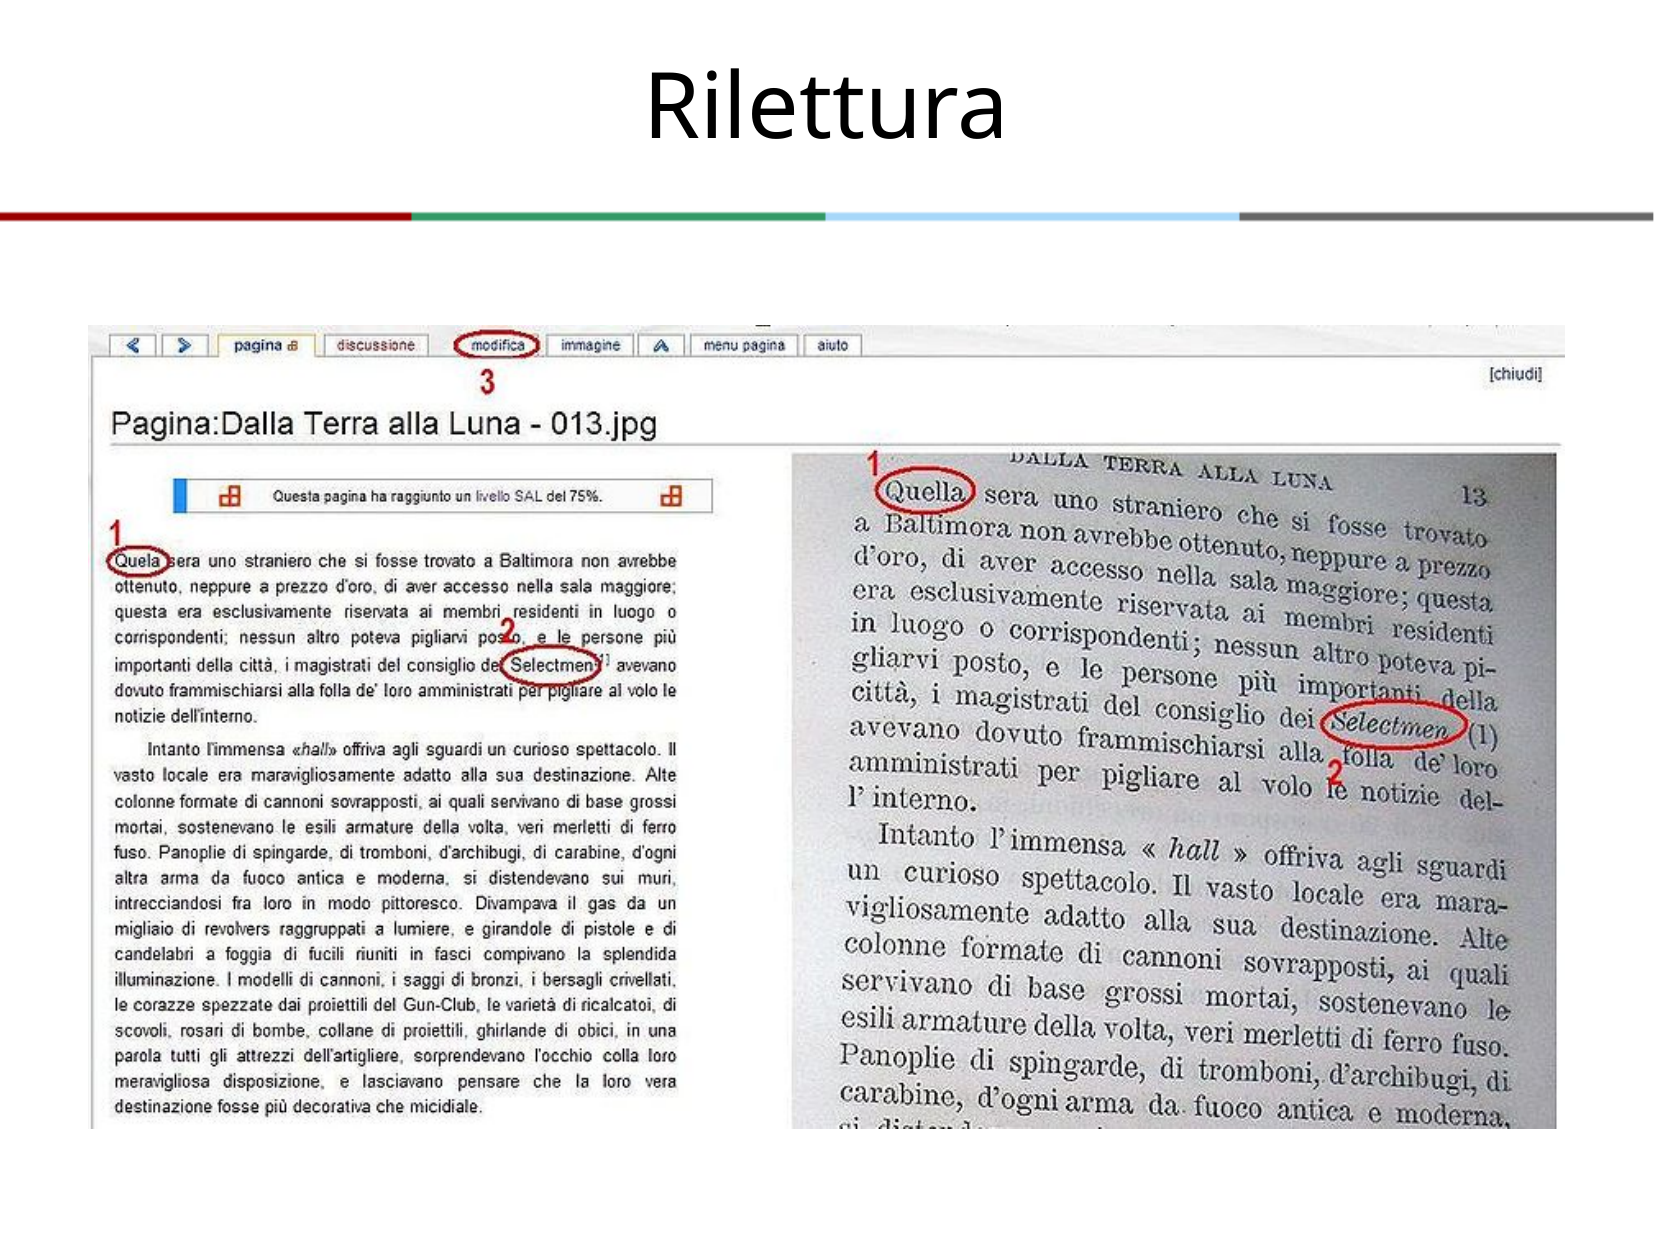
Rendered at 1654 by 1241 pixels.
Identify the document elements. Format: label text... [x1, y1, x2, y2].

title Rilettura [65, 0, 1589, 200]
picture [88, 325, 1565, 1129]
picture [0, 200, 1654, 235]
